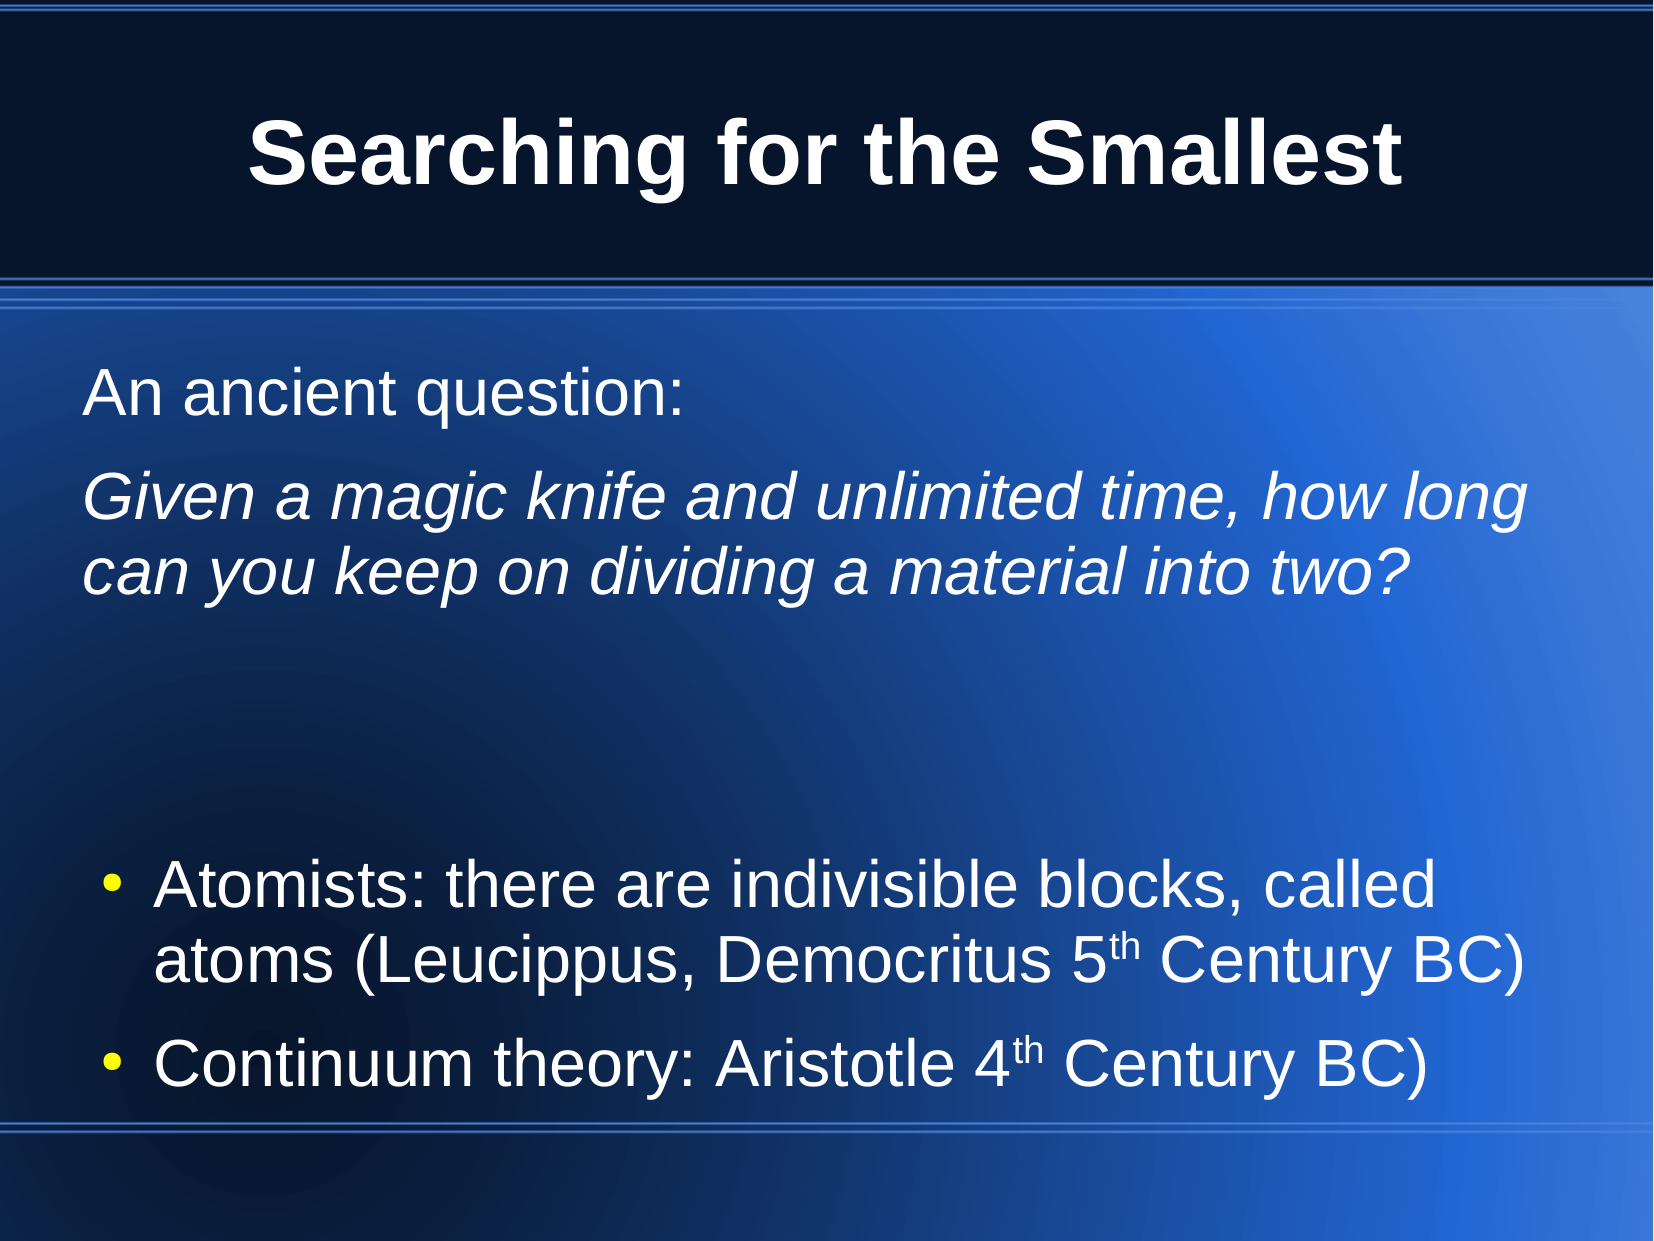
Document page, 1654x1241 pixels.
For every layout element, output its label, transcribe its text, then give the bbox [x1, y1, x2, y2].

list An ancient question: Given a magic knife and unlimited time, how long can you keep on dividing a material into two? Atomists: there are indivisible blocks, called atoms (Leucippus, Democritus 5th Century BC) Continuum theory: Aristotle 4th Century BC) [82, 355, 1571, 1105]
picture [0, 0, 1654, 1241]
title Searching for the Smallest [82, 49, 1571, 257]
